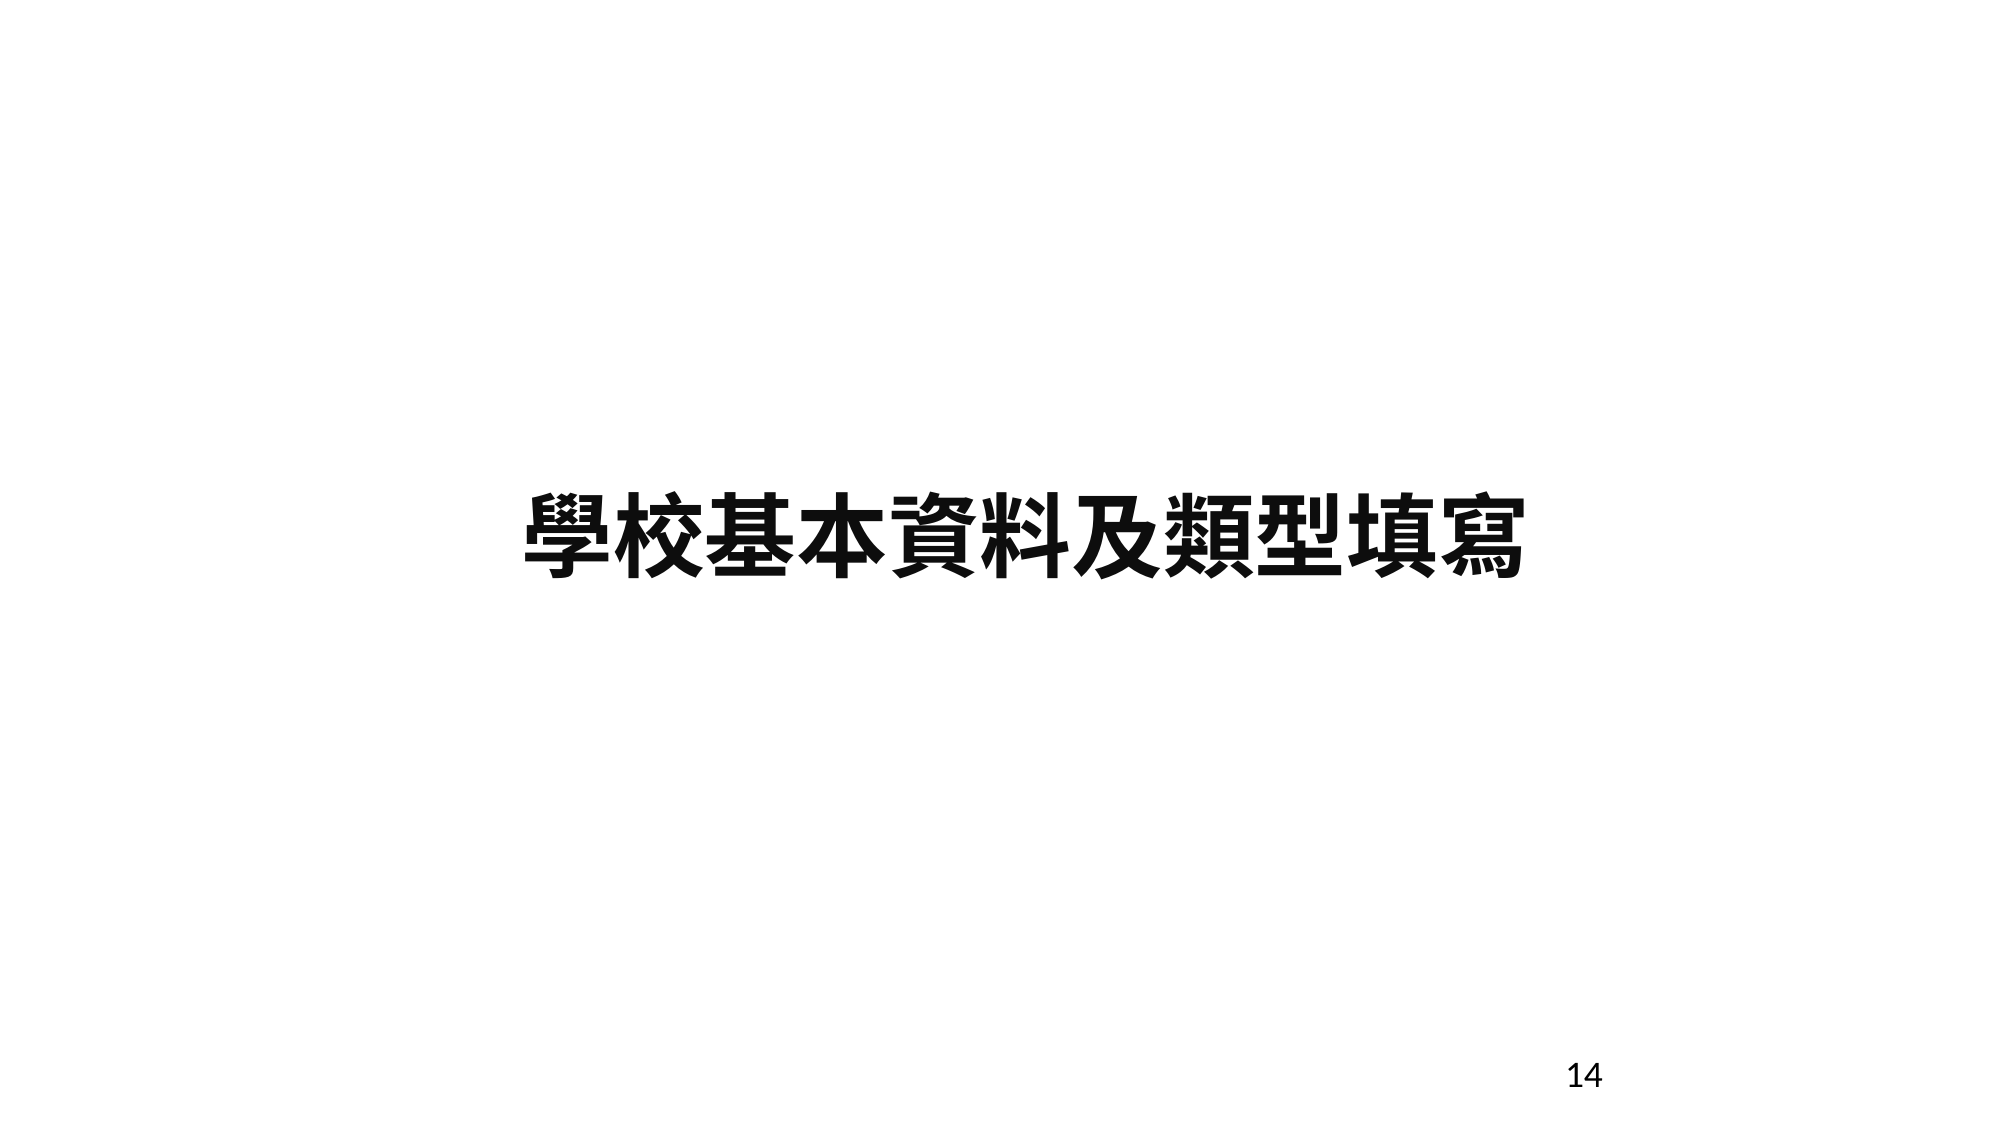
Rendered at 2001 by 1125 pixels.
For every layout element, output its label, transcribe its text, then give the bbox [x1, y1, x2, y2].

text_box [1550, 1042, 2000, 1103]
text_box 學校基本資料及類型填寫 [506, 471, 1546, 596]
